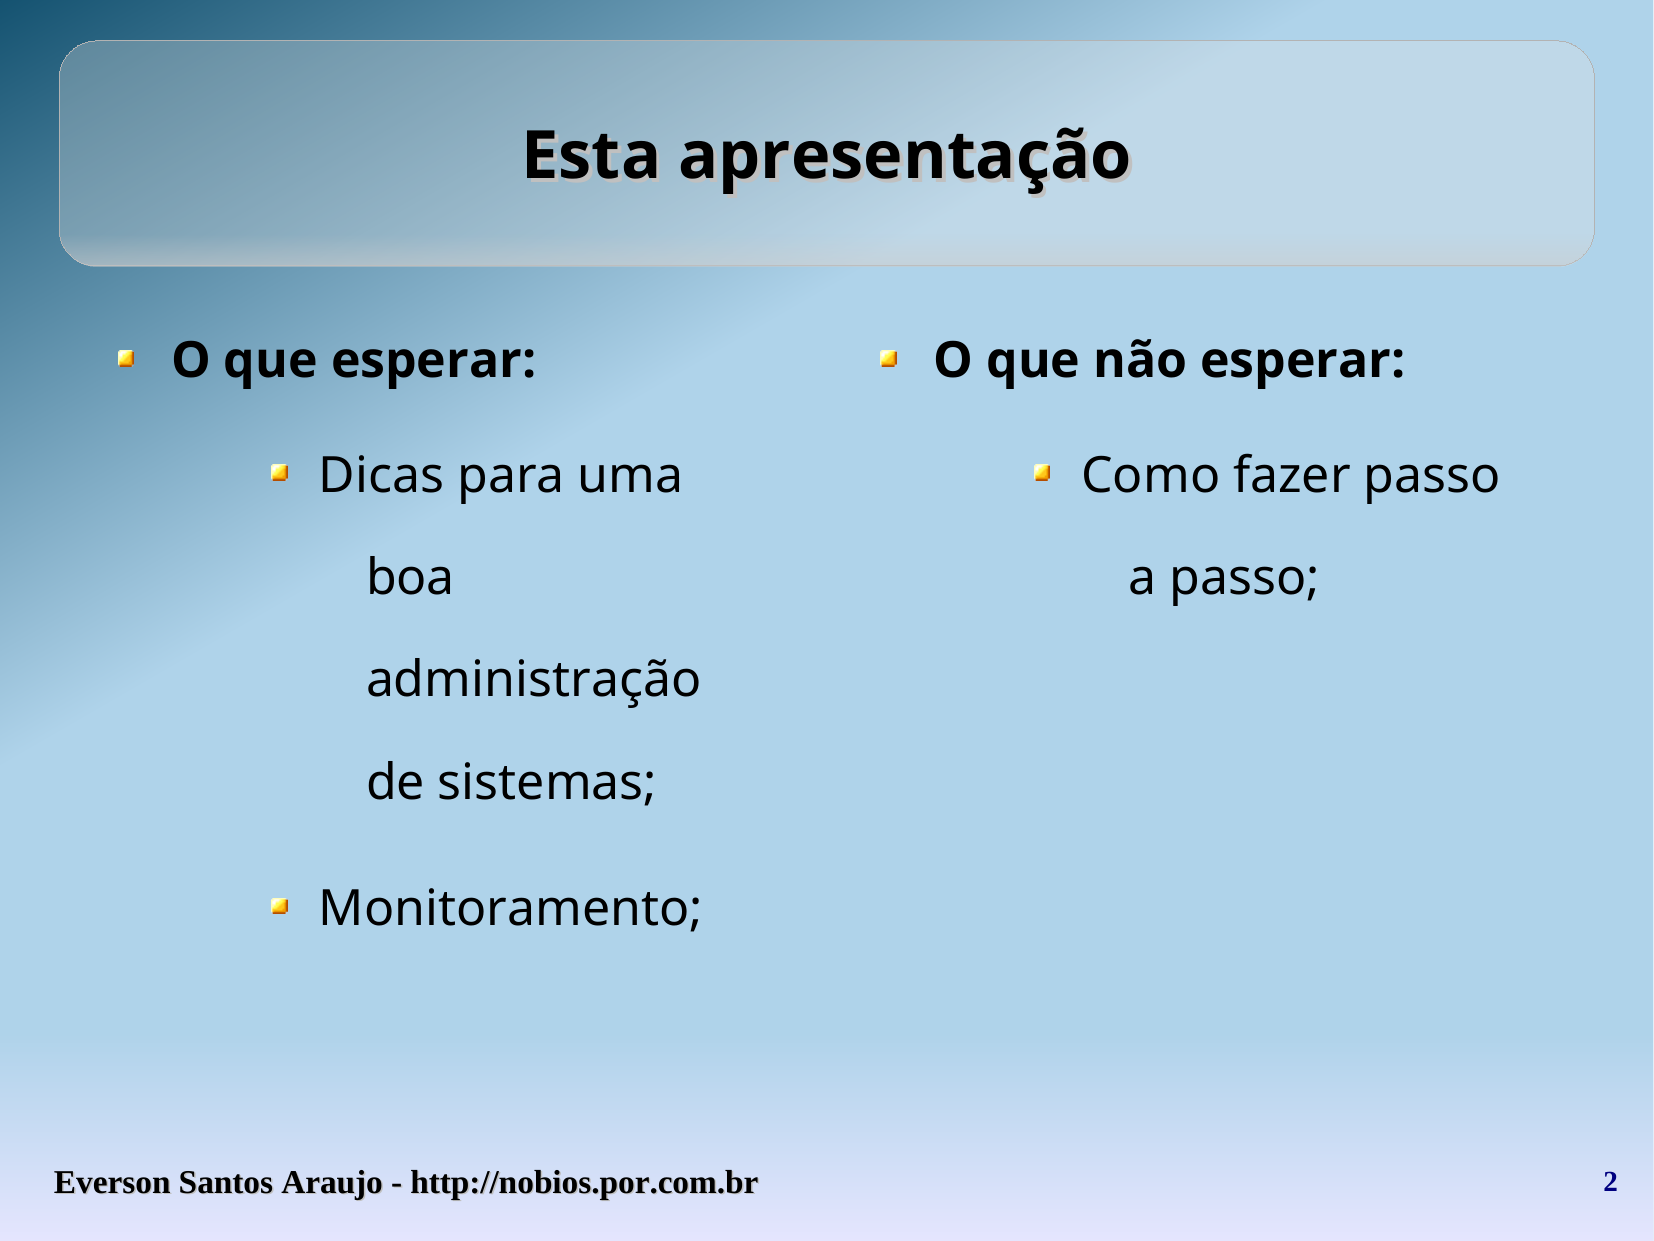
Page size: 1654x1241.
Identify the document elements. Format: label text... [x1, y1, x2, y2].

list O que esperar: Dicas para uma boa administração de sistemas; Monitoramento; [82, 290, 809, 1109]
list O que não esperar: Como fazer passo a passo; [845, 290, 1572, 1109]
title Esta apresentação [82, 49, 1571, 257]
